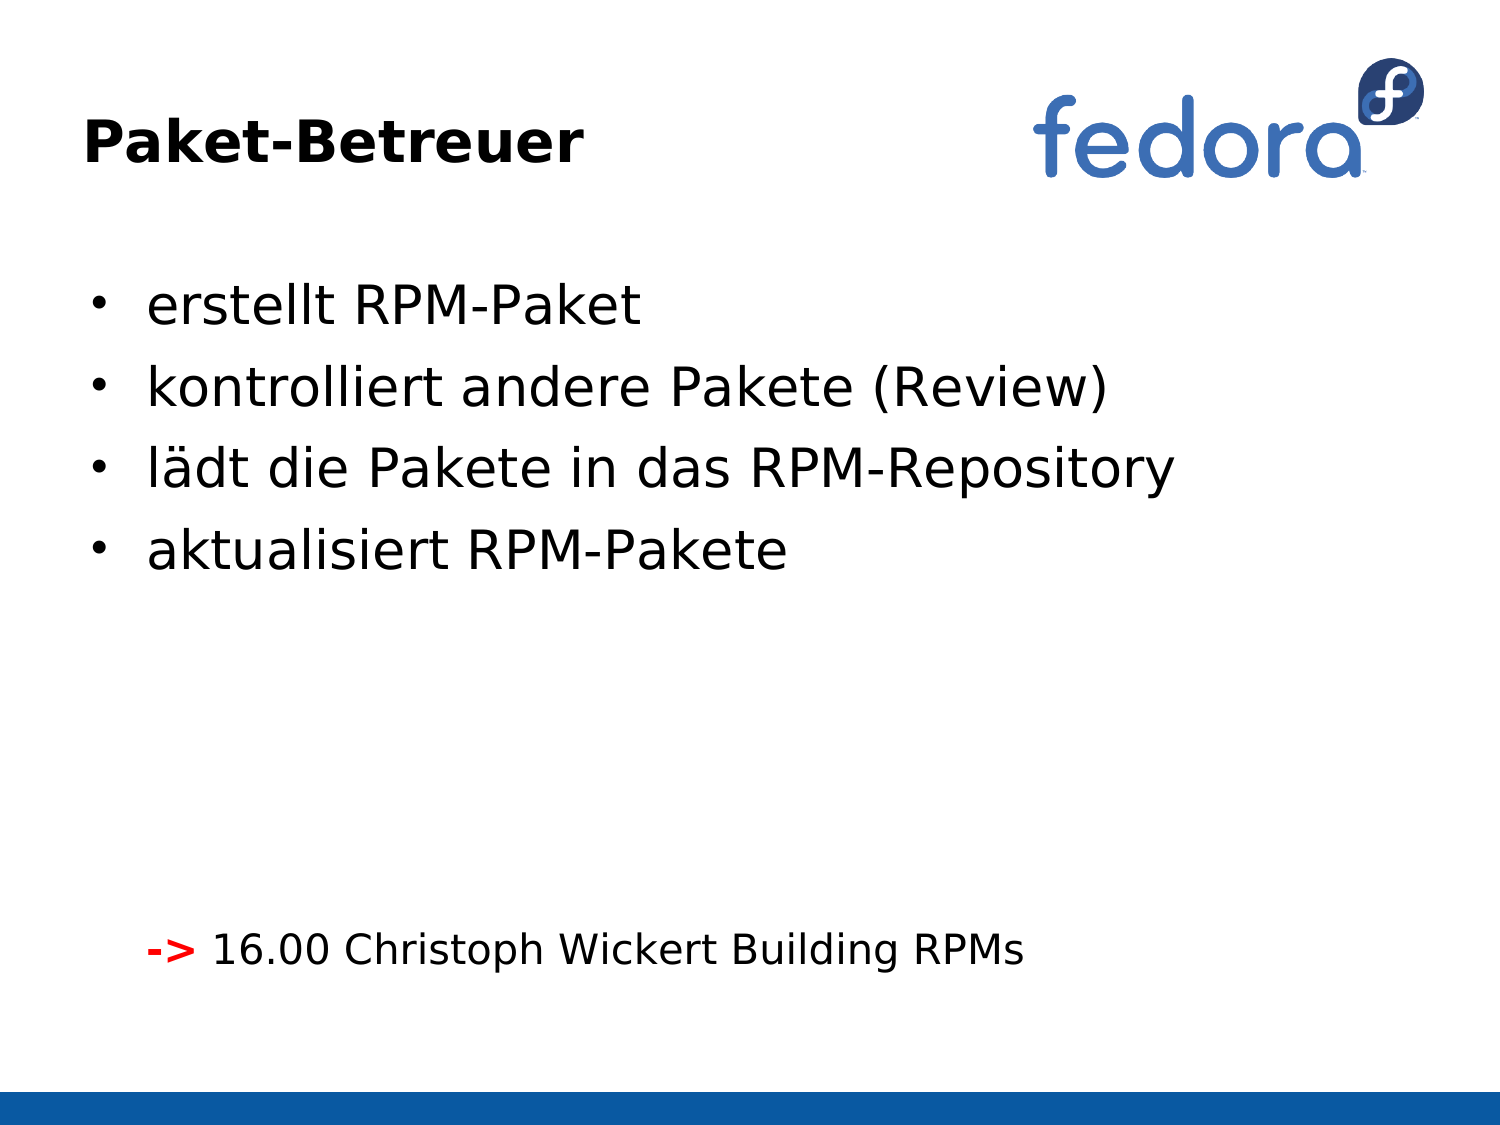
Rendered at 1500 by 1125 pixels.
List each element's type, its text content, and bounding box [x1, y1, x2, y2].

list erstellt RPM-Paket kontrolliert andere Pakete (Review) lädt die Pakete in das RPM-Repository aktualisiert RPM-Pakete -> 16.00 Christoph Wickert Building RPMs [75, 262, 1425, 1021]
picture [1034, 58, 1424, 178]
picture [0, 1092, 1500, 1125]
title Paket-Betreuer [67, 35, 1034, 244]
